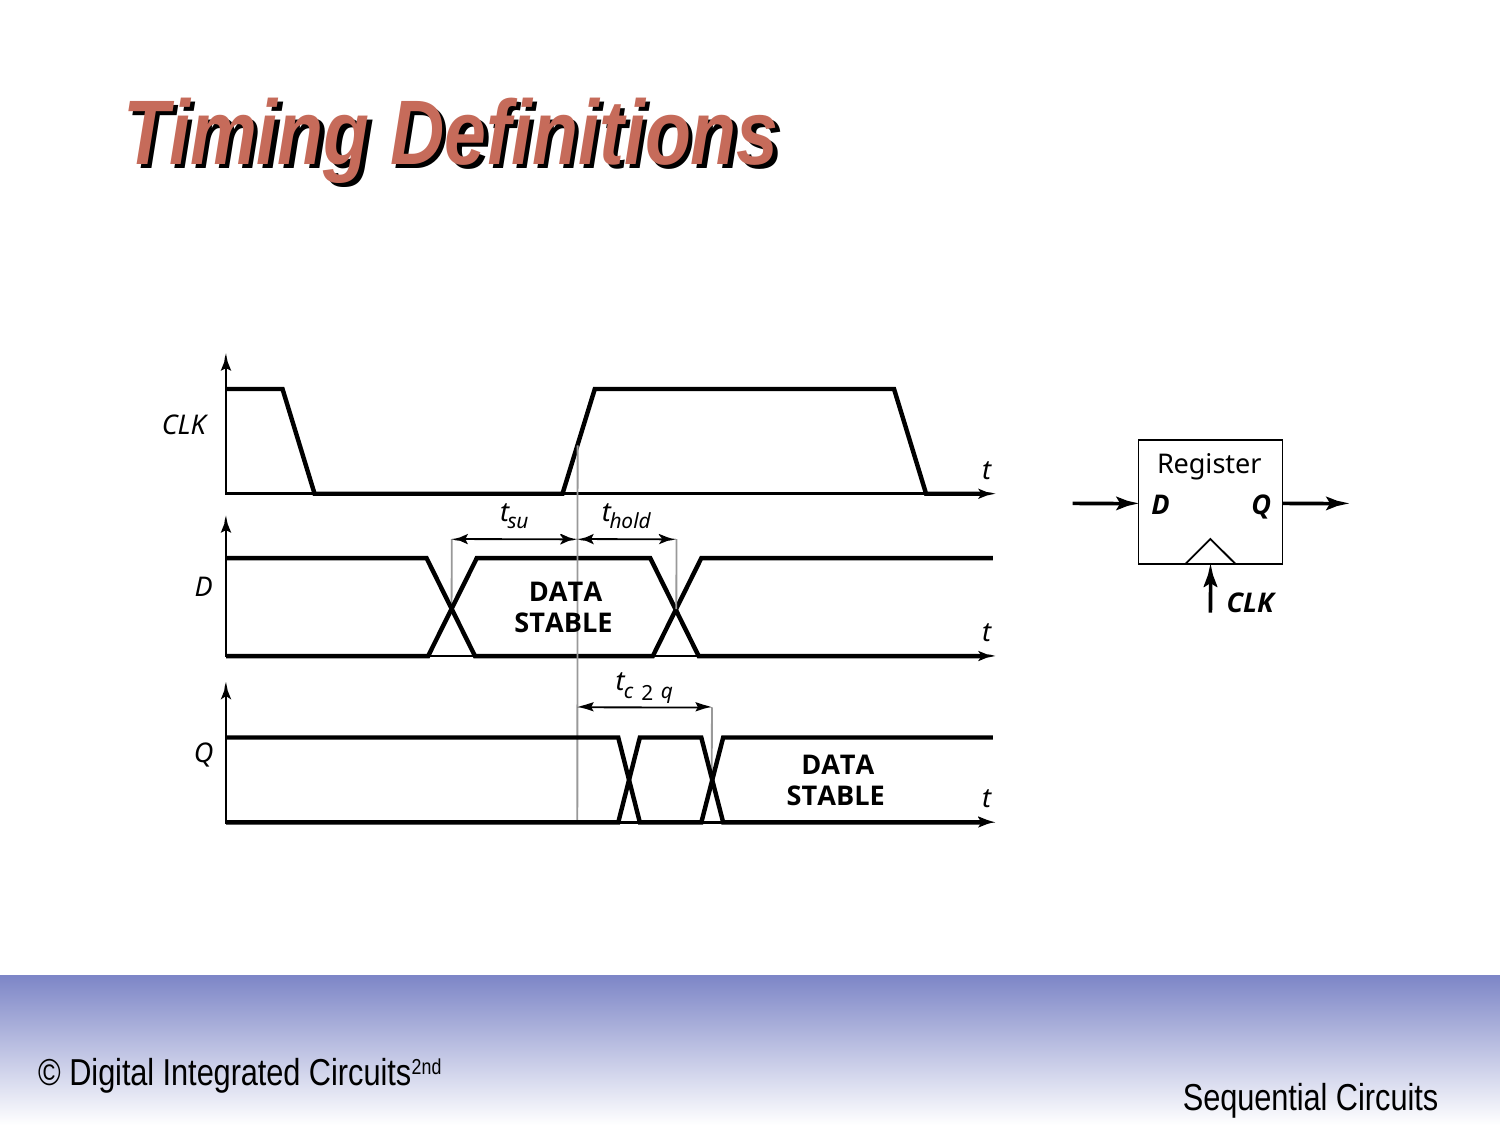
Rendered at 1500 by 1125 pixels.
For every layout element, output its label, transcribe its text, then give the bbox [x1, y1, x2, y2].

text_box t [601, 493, 611, 527]
text_box [577, 702, 594, 712]
text_box DATA [528, 574, 603, 604]
text_box t [982, 614, 992, 647]
text_box [978, 816, 996, 828]
text_box [220, 353, 232, 371]
text_box DATA [801, 747, 875, 778]
text_box CLK [161, 407, 206, 440]
text_box 2 [641, 679, 654, 706]
text_box q [660, 677, 673, 703]
text_box c [624, 677, 634, 703]
text_box [451, 533, 469, 545]
text_box Q [1251, 487, 1272, 521]
text_box su [507, 508, 529, 534]
text_box t [982, 452, 992, 485]
text_box Q [193, 735, 214, 769]
text_box CLK [1226, 585, 1274, 618]
text_box D [1151, 487, 1170, 521]
text_box t [615, 663, 625, 696]
text_box [978, 488, 996, 500]
text_box t [982, 780, 992, 813]
text_box [658, 533, 677, 545]
text_box [560, 533, 594, 545]
text_box STABLE [514, 604, 613, 638]
text_box [1115, 496, 1139, 511]
text_box [985, 653, 996, 659]
text_box [695, 702, 712, 712]
text_box [220, 515, 232, 533]
text_box [1203, 565, 1218, 588]
text_box hold [609, 508, 651, 534]
text_box D [194, 569, 213, 603]
text_box t [500, 493, 510, 527]
text_box [220, 682, 232, 700]
text_box STABLE [786, 778, 885, 811]
title Timing Definitions [108, 65, 1384, 190]
text_box Register [1157, 446, 1262, 480]
text_box [1325, 496, 1350, 511]
